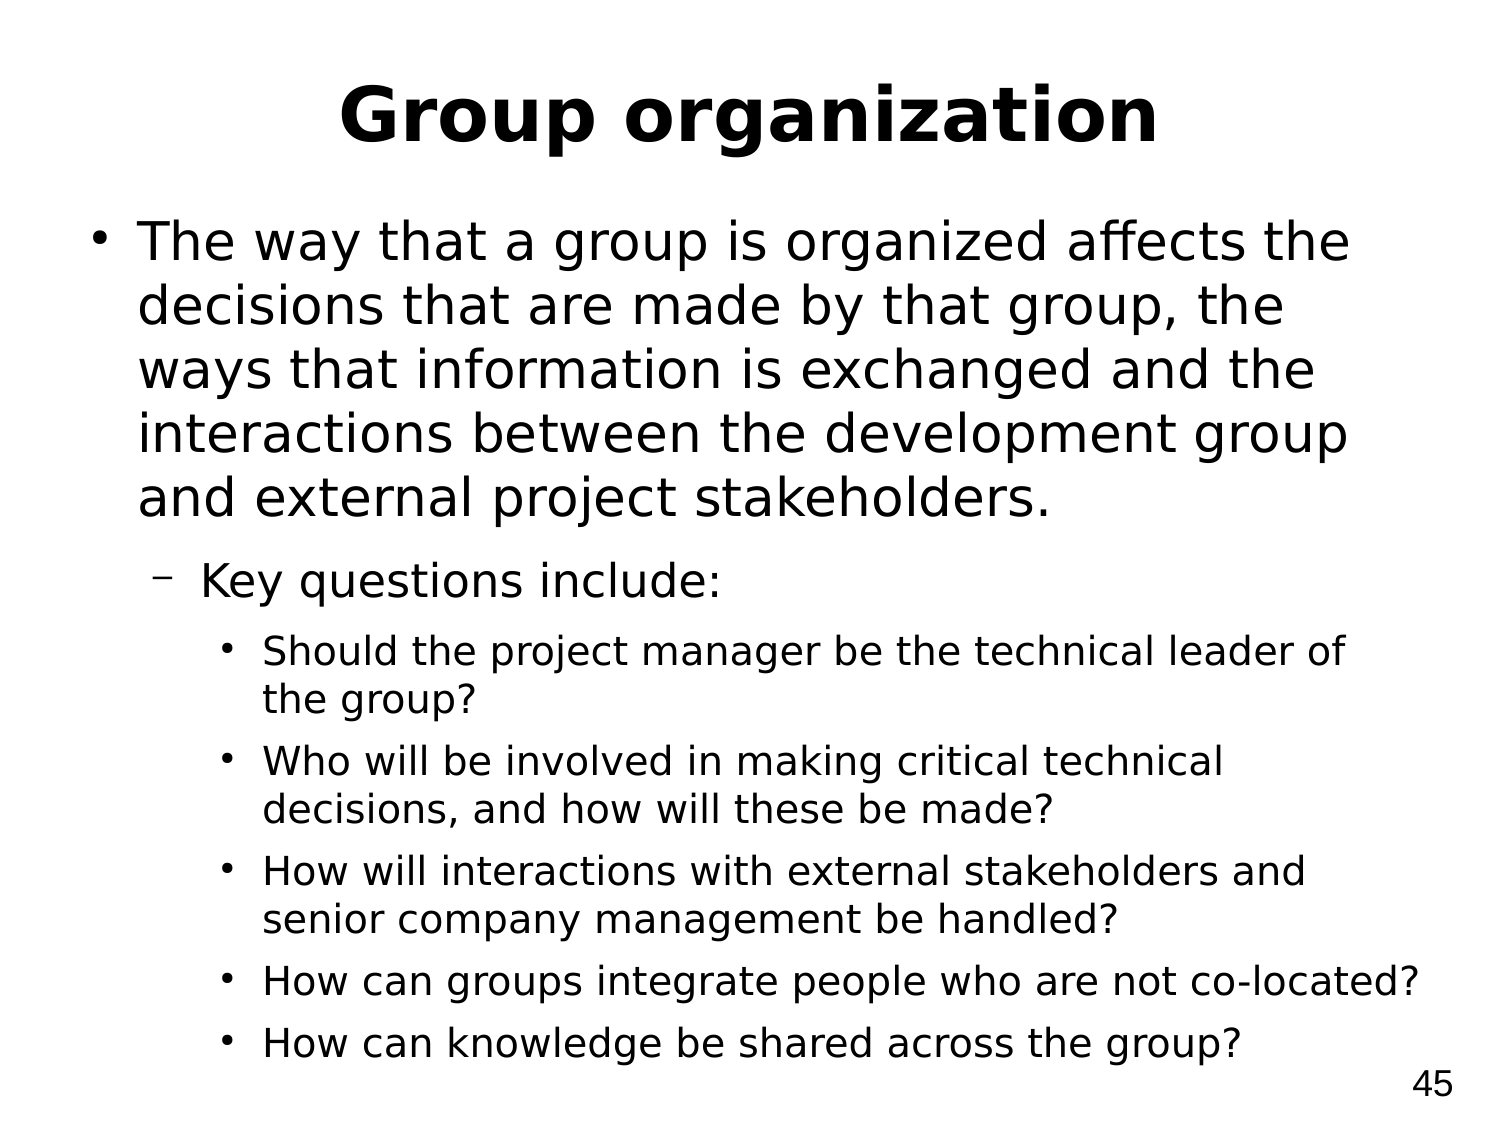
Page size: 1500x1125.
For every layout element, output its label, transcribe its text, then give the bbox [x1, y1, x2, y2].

title Group organization [75, 44, 1425, 177]
list The way that a group is organized affects the decisions that are made by that group, the ways that information is exchanged and the interactions between the development group and external project stakeholders. Key questions include: Should the project manager be the technical leader of the group? Who will be involved in making critical technical decisions, and how will these be made? How will interactions with external stakeholders and senior company management be handled? How can groups integrate people who are not co-located? How can knowledge be shared across the group? [75, 206, 1425, 1093]
